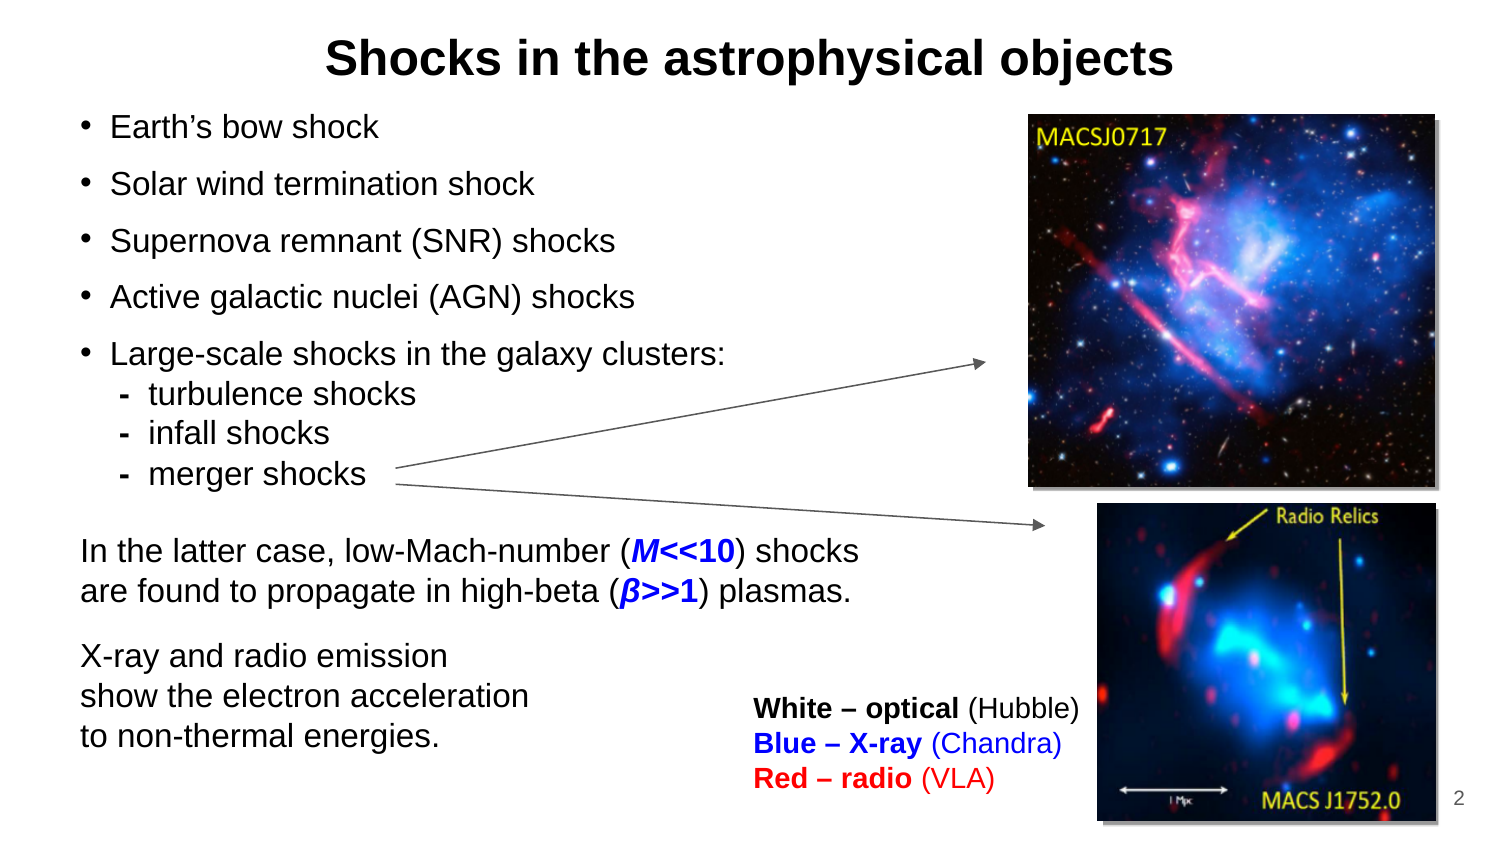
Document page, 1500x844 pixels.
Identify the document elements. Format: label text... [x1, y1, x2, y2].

slide_number <number> [1389, 764, 1480, 830]
text_box Earth’s bow shock Solar wind termination shock Supernova remnant (SNR) shocks Active galactic nuclei (AGN) shocks Large-scale shocks in the galaxy clusters: - turbulence shocks - infall shocks - merger shocks In the latter case, low-Mach-number (M<<10) shocks are found to propagate in high-beta (β>>1) plasmas. X-ray and radio emission show the electron acceleration to non-thermal energies. [80, 102, 884, 809]
picture [1028, 114, 1435, 487]
picture [1097, 503, 1436, 822]
text_box White – optical (Hubble) Blue – X-ray (Chandra) Red – radio (VLA) [741, 682, 1116, 806]
title Shocks in the astrophysical objects [51, 8, 1449, 103]
